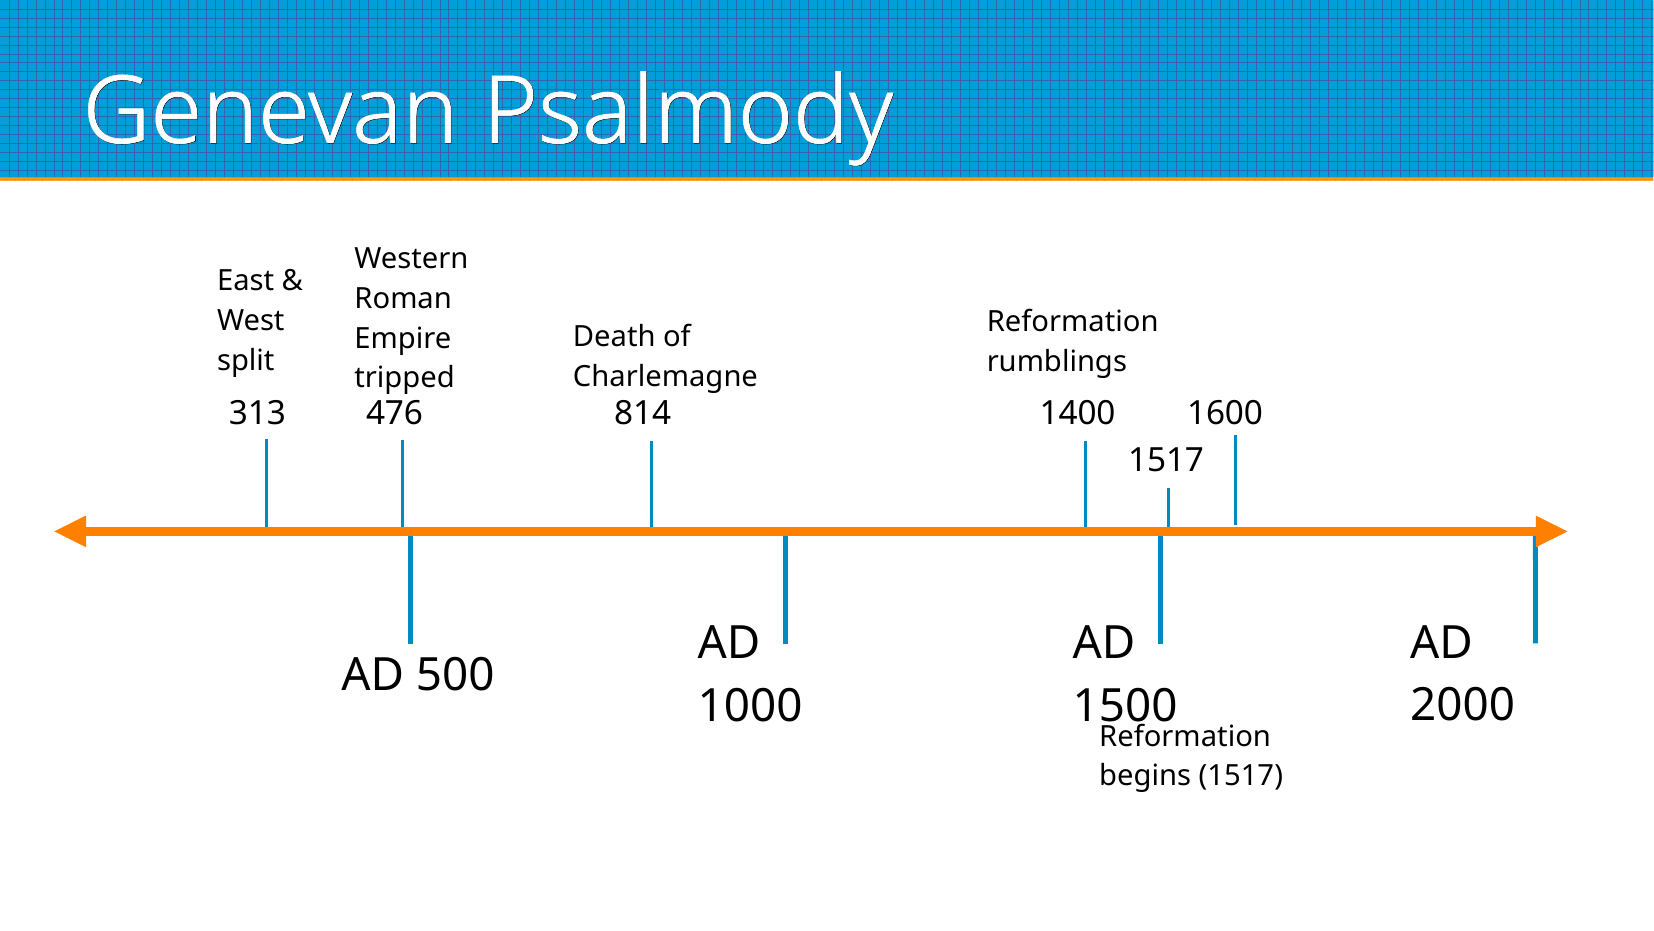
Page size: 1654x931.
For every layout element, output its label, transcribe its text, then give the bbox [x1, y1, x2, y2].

text_box 1517 [1122, 432, 1238, 485]
text_box Reformation rumblings [981, 290, 1187, 391]
text_box Death of Charlemagne [567, 314, 785, 396]
text_box AD 1500 [1066, 643, 1255, 701]
text_box 1600 [1181, 385, 1297, 438]
text_box AD 1000 [691, 643, 880, 701]
title Genevan Psalmody [82, 14, 1571, 171]
text_box 814 [608, 396, 698, 438]
text_box AD 2000 [1404, 643, 1592, 701]
text_box East & West split [211, 262, 328, 376]
text_box 313 [223, 385, 312, 438]
text_box Western Roman Empire tripped [348, 244, 508, 390]
text_box Reformation begins (1517) [1093, 697, 1310, 812]
text_box 476 [360, 390, 449, 438]
text_box 1400 [1033, 391, 1149, 438]
text_box AD 500 [335, 643, 505, 701]
